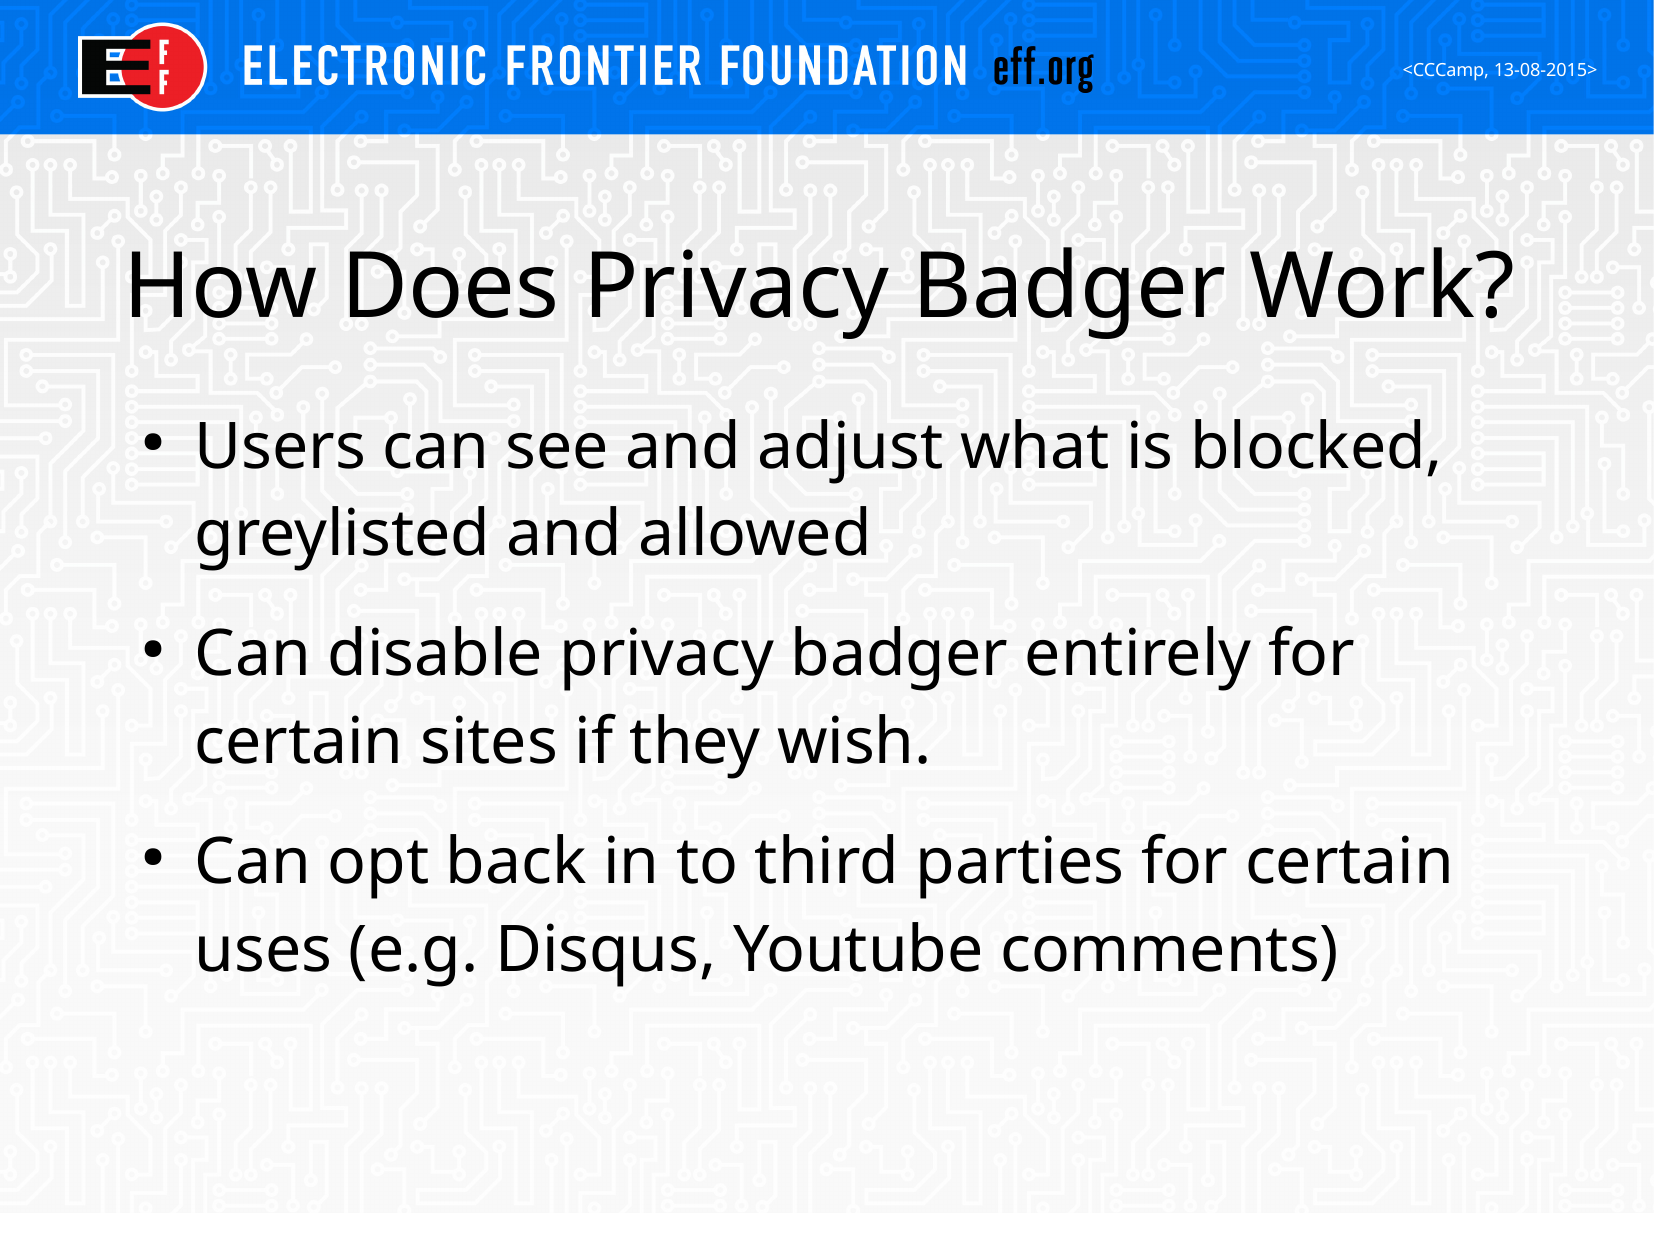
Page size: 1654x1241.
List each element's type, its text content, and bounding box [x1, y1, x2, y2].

title How Does Privacy Badger Work? [124, 179, 1530, 386]
list Users can see and adjust what is blocked, greylisted and allowed Can disable privacy badger entirely for certain sites if they wish. Can opt back in to third parties for certain uses (e.g. Disqus, Youtube comments) [124, 399, 1530, 1144]
picture [0, 0, 1654, 1213]
